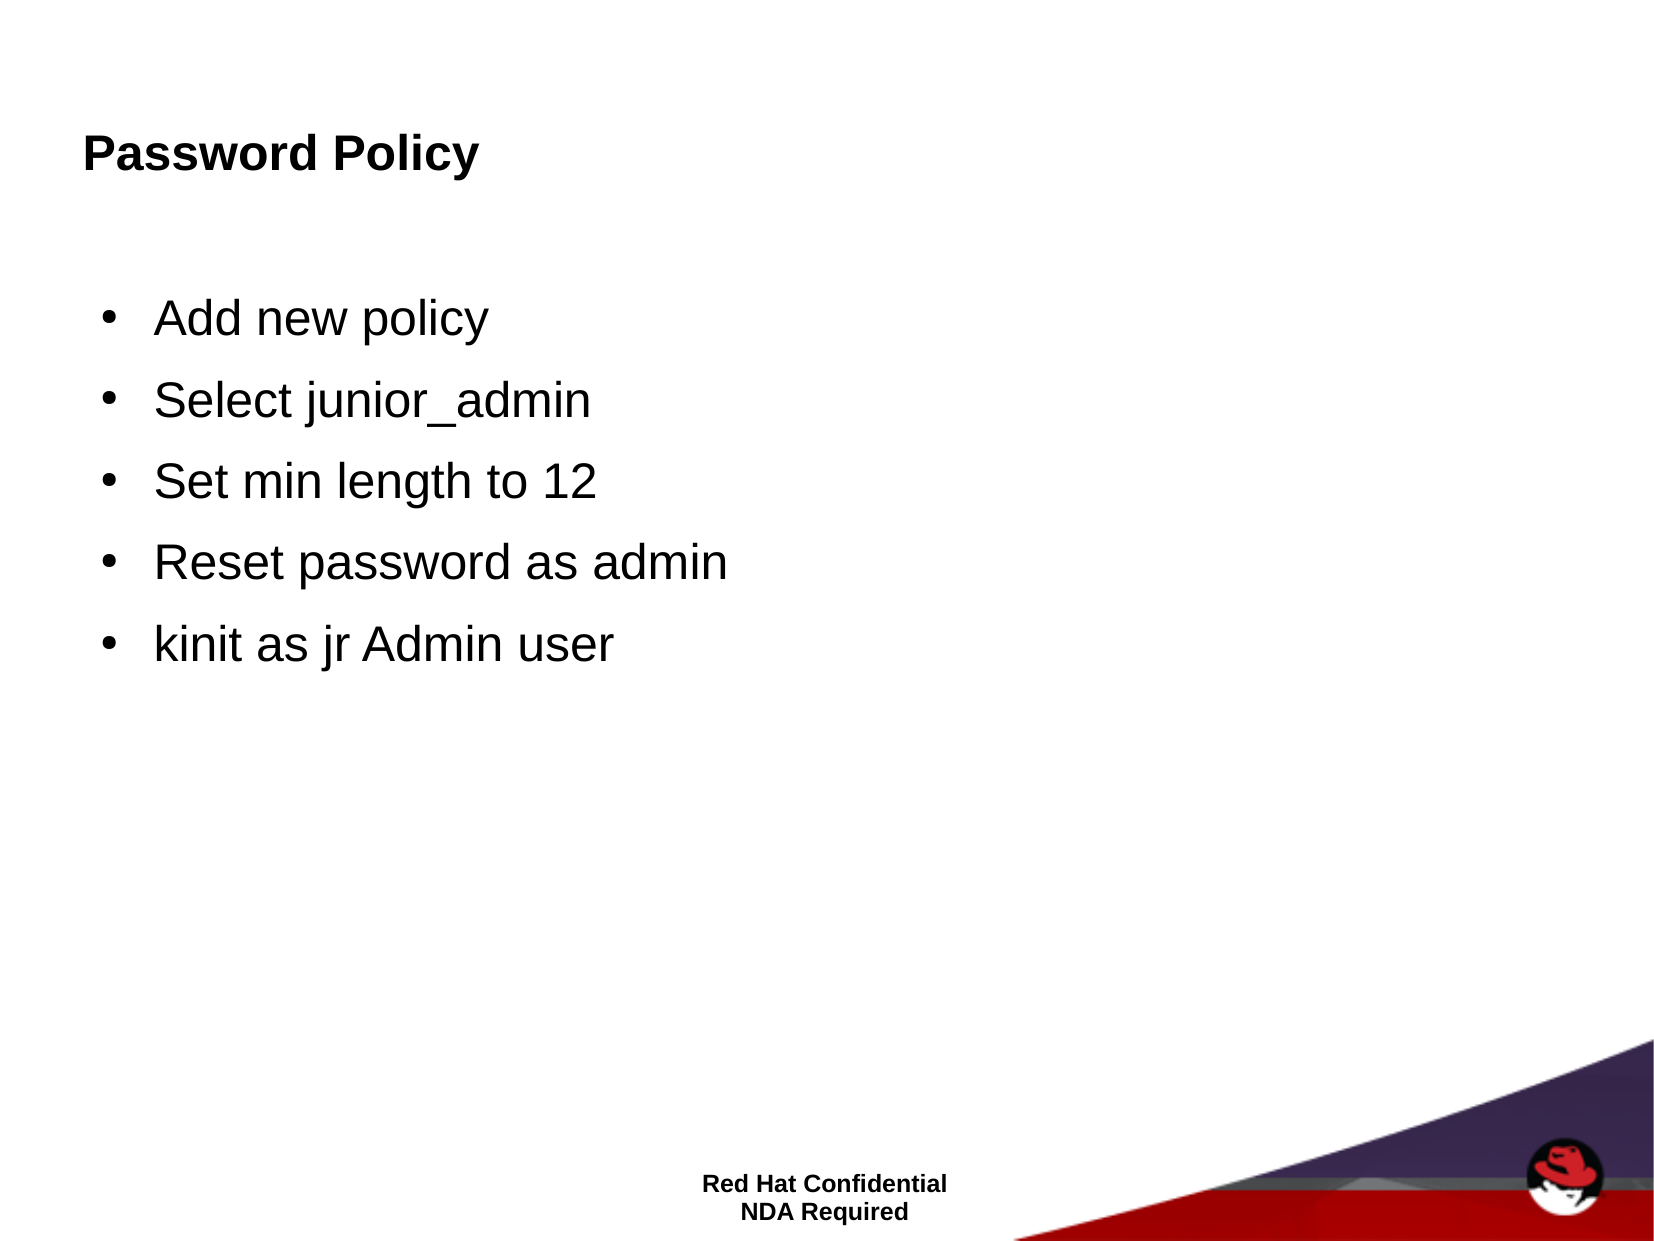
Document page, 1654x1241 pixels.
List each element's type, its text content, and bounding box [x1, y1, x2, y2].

picture [1012, 1036, 1654, 1241]
title Password Policy [82, 49, 1571, 257]
list Add new policy Select junior_admin Set min length to 12 Reset password as admin kinit as jr Admin user [82, 290, 1571, 1109]
